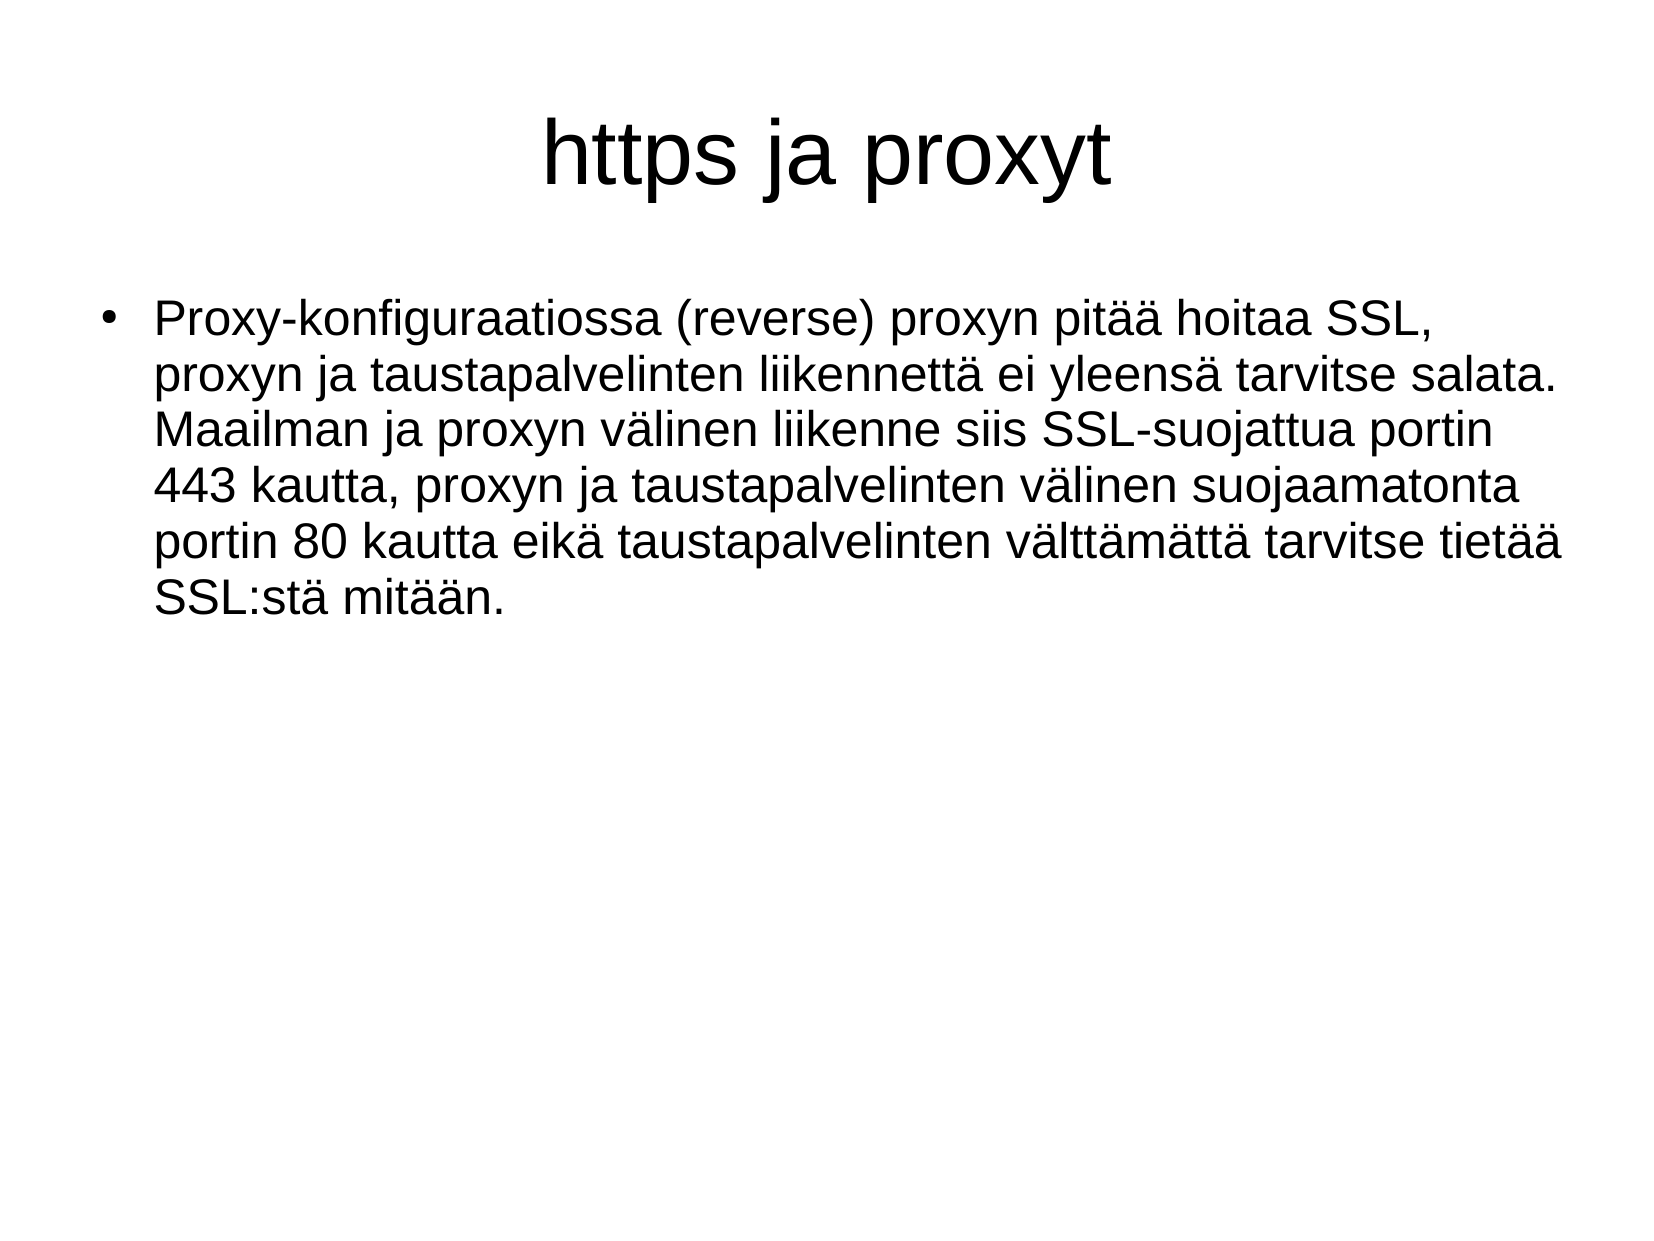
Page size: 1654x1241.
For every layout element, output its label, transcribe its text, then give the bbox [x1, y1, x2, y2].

list Proxy-konfiguraatiossa (reverse) proxyn pitää hoitaa SSL, proxyn ja taustapalvelinten liikennettä ei yleensä tarvitse salata. Maailman ja proxyn välinen liikenne siis SSL-suojattua portin 443 kautta, proxyn ja taustapalvelinten välinen suojaamatonta portin 80 kautta eikä taustapalvelinten välttämättä tarvitse tietää SSL:stä mitään. [82, 290, 1571, 1010]
title https ja proxyt [82, 49, 1571, 257]
